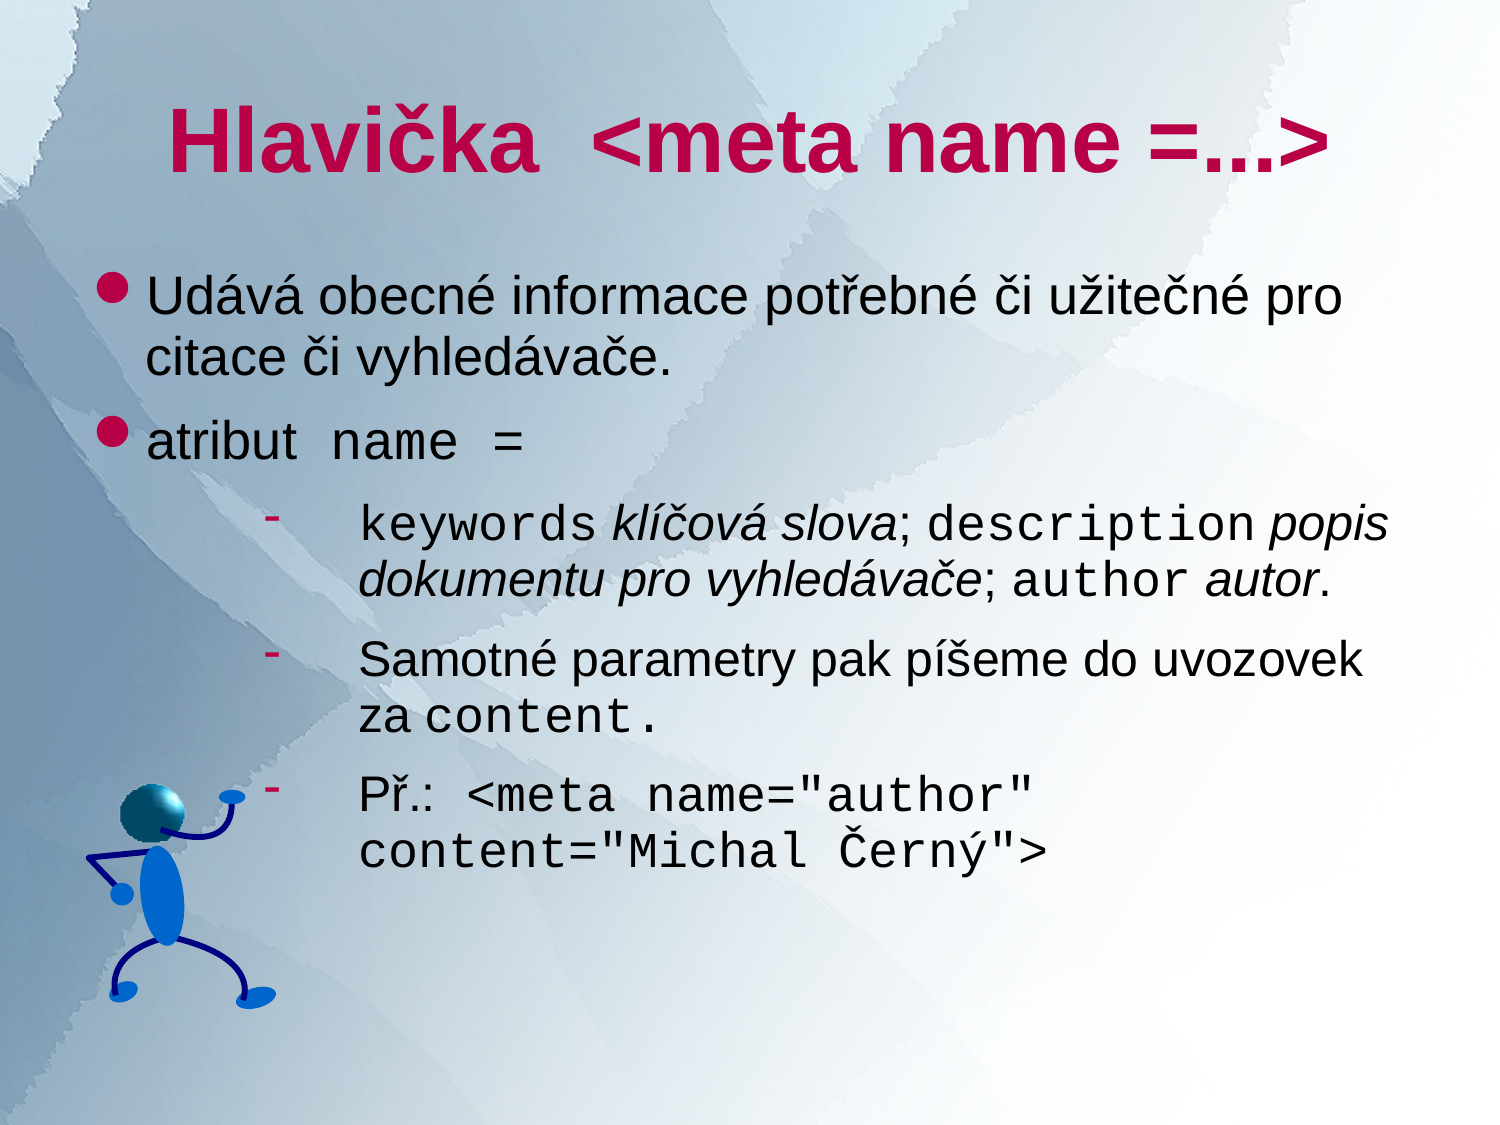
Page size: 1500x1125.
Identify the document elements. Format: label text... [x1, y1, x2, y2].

text_box [109, 981, 138, 1003]
text_box Hlavička <meta name =...> [75, 44, 1426, 233]
text_box [236, 986, 276, 1010]
text_box [140, 845, 185, 946]
text_box [218, 789, 246, 805]
text_box Udává obecné informace potřebné či užitečné pro citace či vyhledávače. atribut name = keywords klíčová slova; description popis dokumentu pro vyhledávače; author autor. Samotné parametry pak píšeme do uvozovek za content. Př.: <meta name="author" content="Michal Černý"> [75, 262, 1426, 1005]
text_box [110, 882, 134, 906]
picture [0, 0, 1500, 1125]
